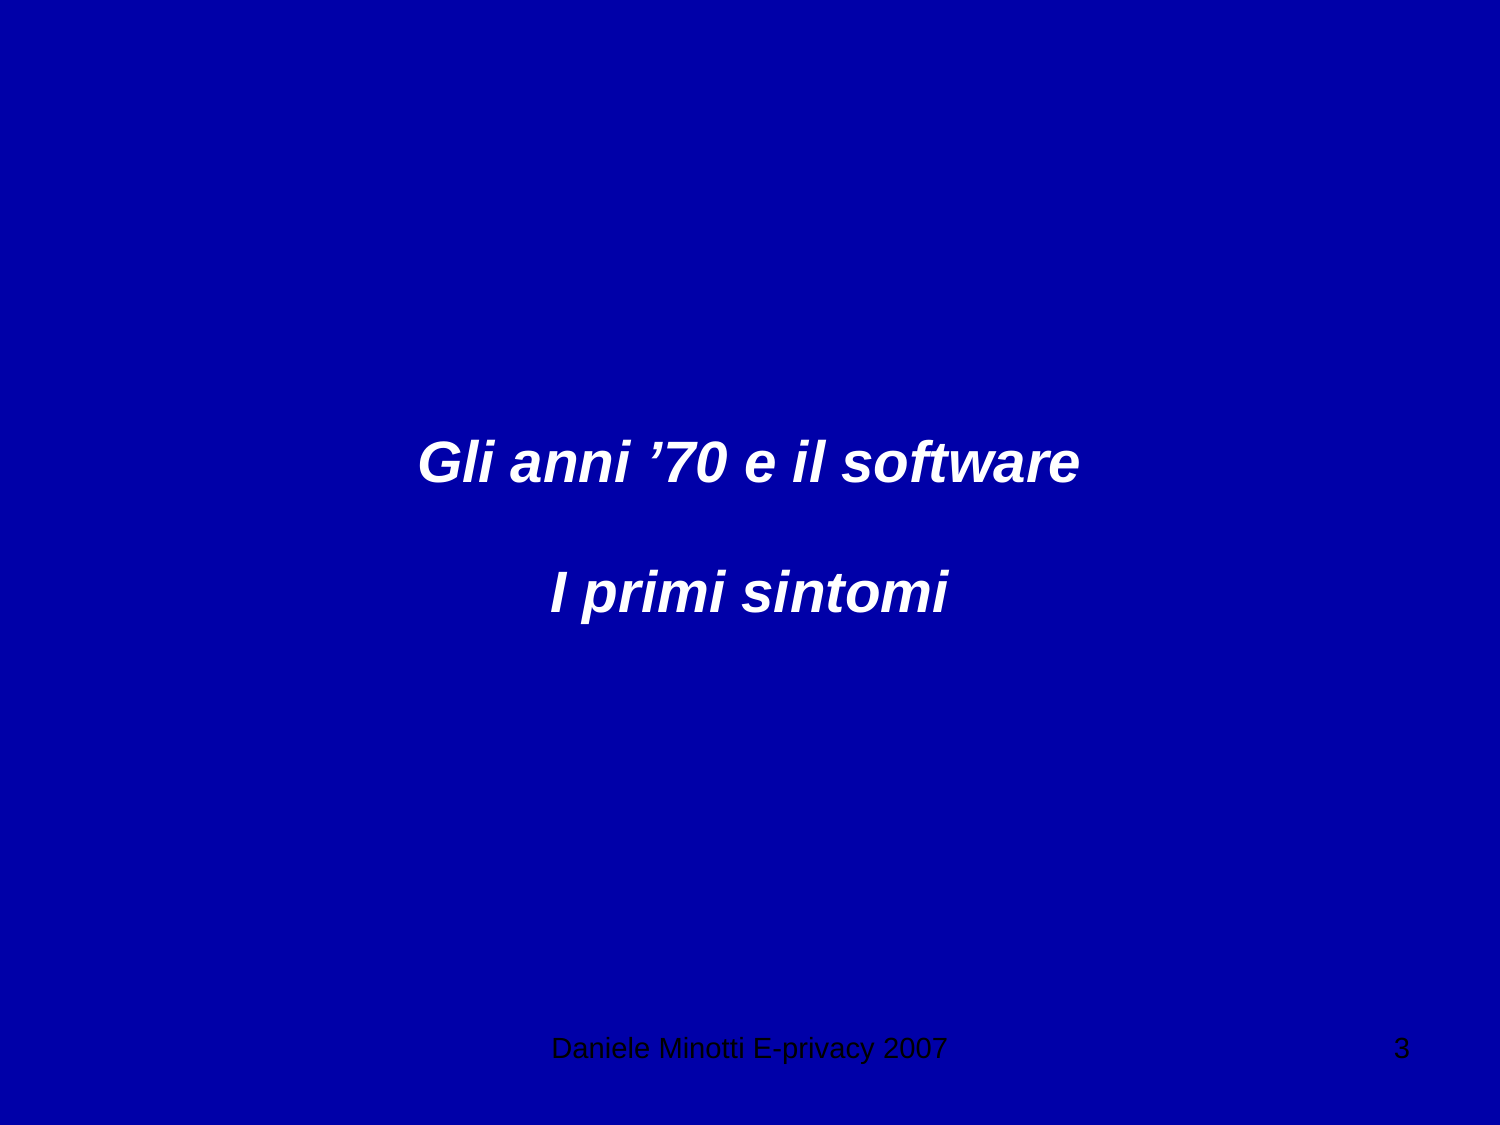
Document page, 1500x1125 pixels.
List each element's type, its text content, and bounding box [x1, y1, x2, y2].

title Gli anni ’70 e il software I primi sintomi [100, 90, 1400, 965]
